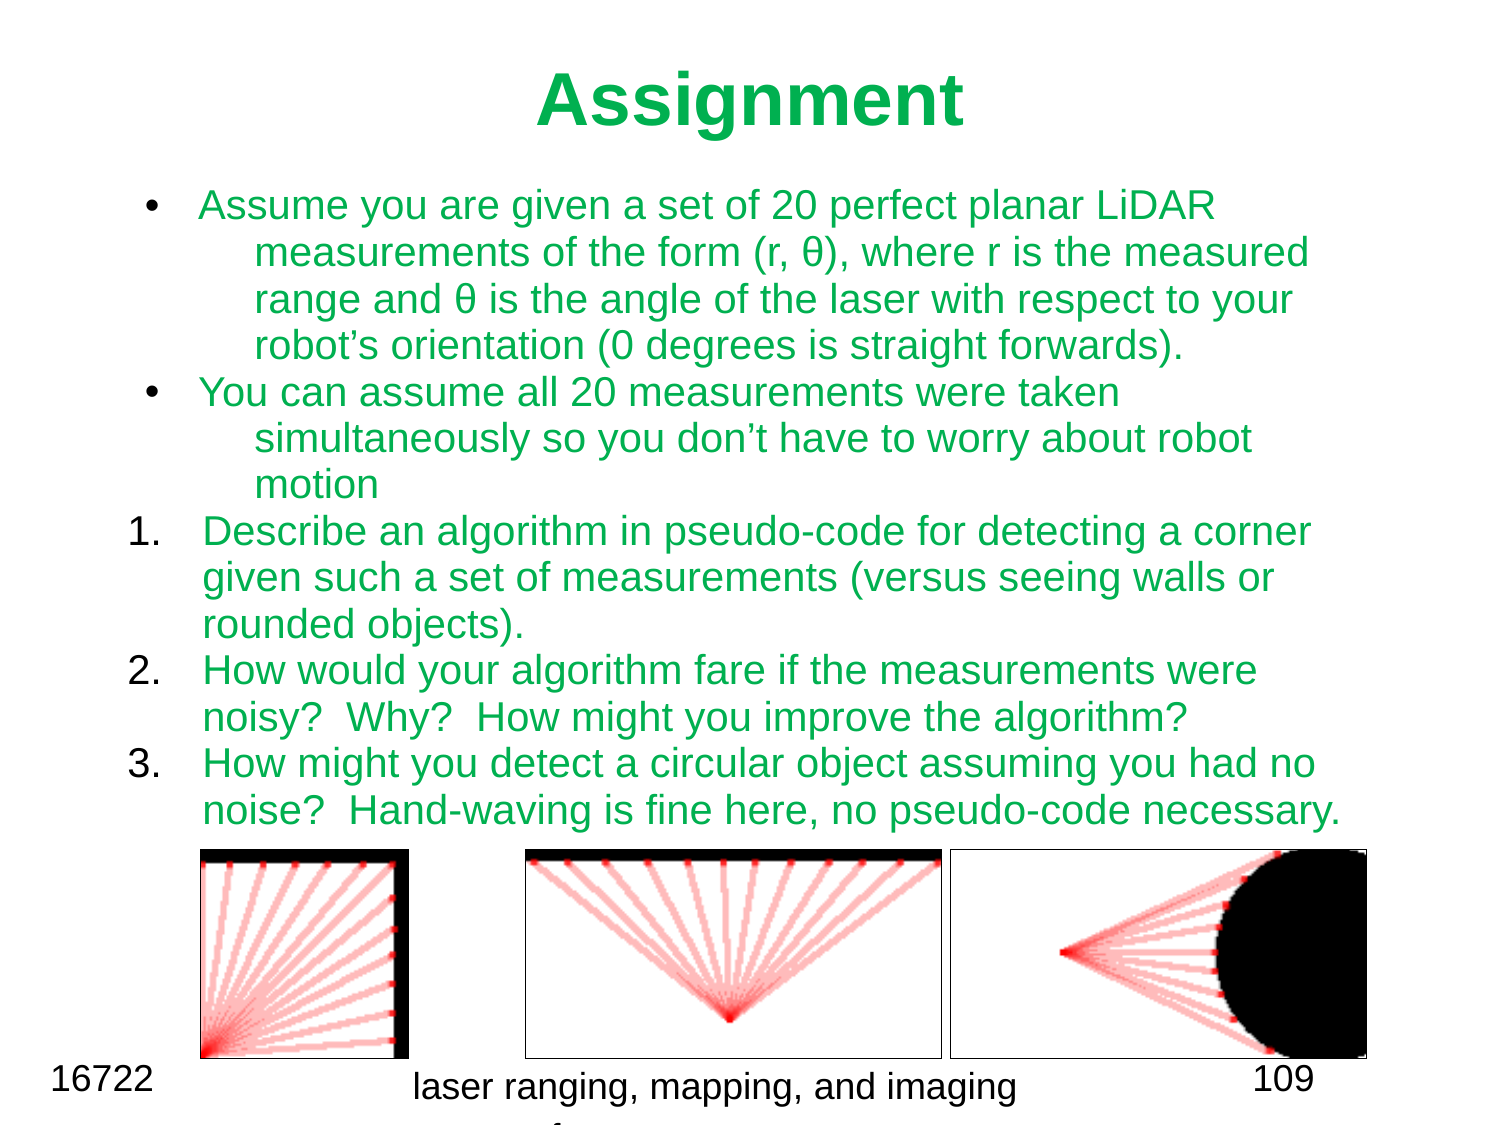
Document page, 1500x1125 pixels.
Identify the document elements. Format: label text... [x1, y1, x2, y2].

title Assignment [24, 37, 1475, 163]
picture [950, 849, 1367, 1059]
slide_number <number>9 [1237, 1050, 1425, 1100]
list Assume you are given a set of 20 perfect planar LiDAR measurements of the form (r, θ), where r is the measured range and θ is the angle of the laser with respect to your robot’s orientation (0 degrees is straight forwards). You can assume all 20 measurements were taken simultaneously so you don’t have to worry about robot motion Describe an algorithm in pseudo-code for detecting a corner given such a set of measurements (versus seeing walls or rounded objects). How would your algorithm fare if the measurements were noisy? Why? How might you improve the algorithm? How might you detect a circular object assuming you had no noise? Hand-waving is fine here, no pseudo-code necessary. [112, 174, 1375, 775]
picture [525, 849, 942, 1059]
footer laser ranging, mapping, and imaging systems for exploration robots [387, 1050, 1138, 1100]
picture [200, 849, 409, 1059]
slide_number 16722 [24, 1050, 387, 1100]
